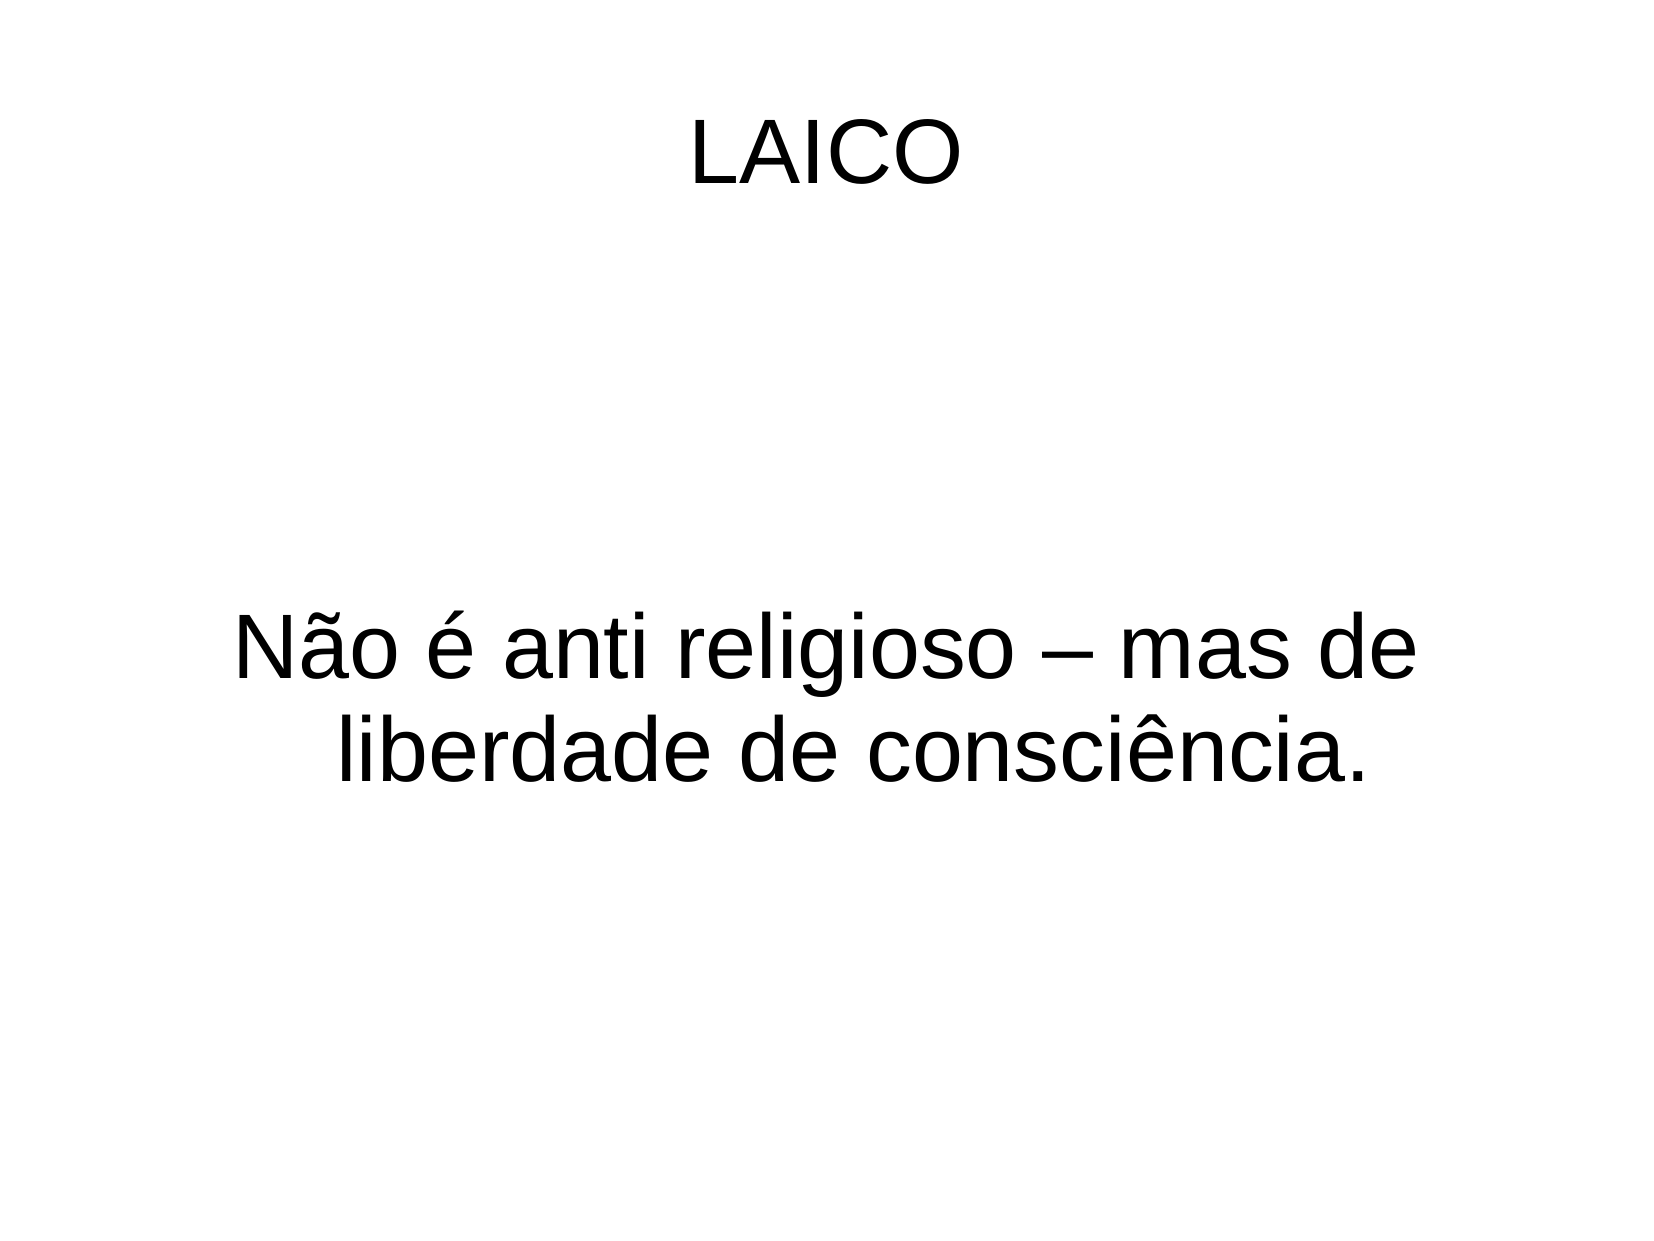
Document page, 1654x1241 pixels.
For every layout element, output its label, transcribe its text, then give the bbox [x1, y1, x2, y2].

title LAICO [82, 56, 1571, 249]
subtitle Não é anti religioso – mas de liberdade de consciência. [82, 297, 1571, 1102]
